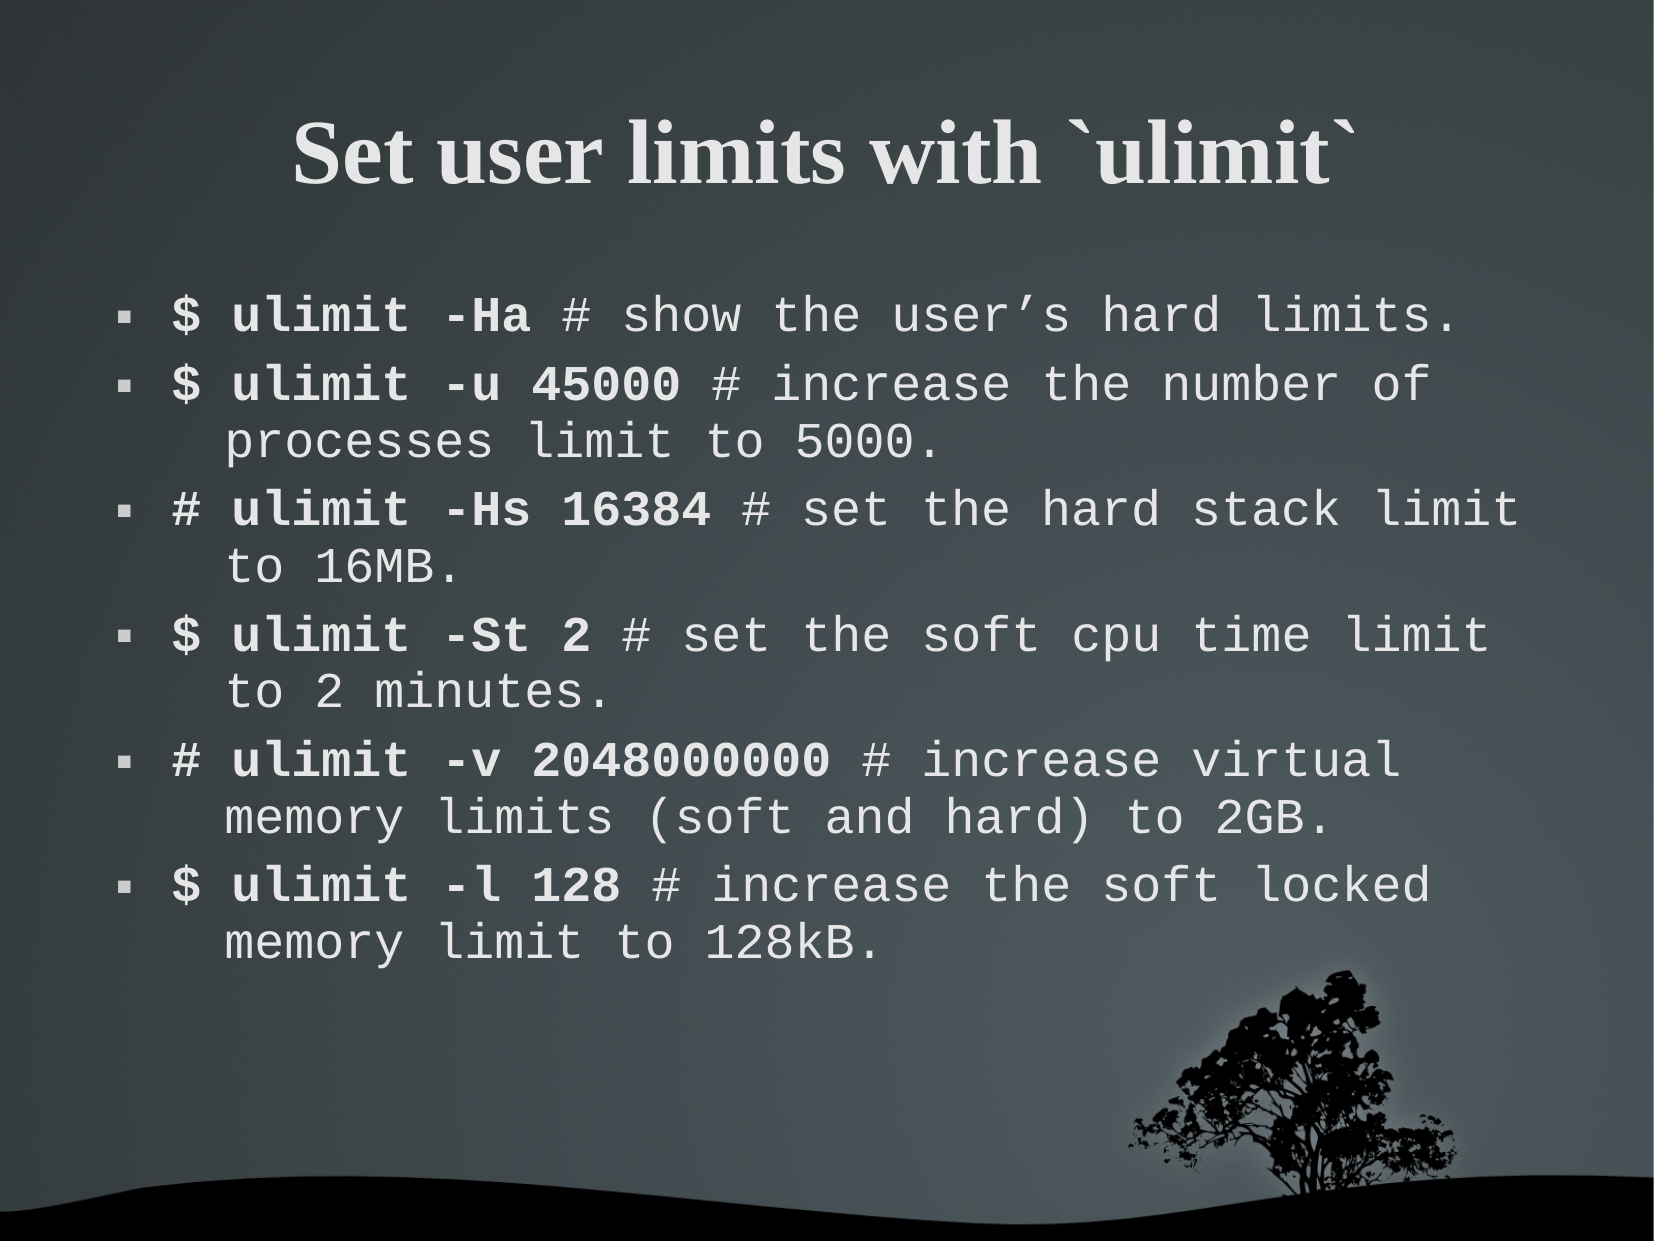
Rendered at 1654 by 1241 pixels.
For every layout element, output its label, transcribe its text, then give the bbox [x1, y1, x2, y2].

picture [0, 0, 1654, 1241]
list $ ulimit -Ha # show the user’s hard limits. $ ulimit -u 45000 # increase the number of processes limit to 5000. # ulimit -Hs 16384 # set the hard stack limit to 16ΜΒ. $ ulimit -St 2 # set the soft cpu time limit to 2 minutes. # ulimit -v 2048000000 # increase virtual memory limits (soft and hard) to 2GB. $ ulimit -l 128 # increase the soft locked memory limit to 128kB. [82, 290, 1571, 1181]
title Set user limits with `ulimit` [82, 33, 1572, 273]
